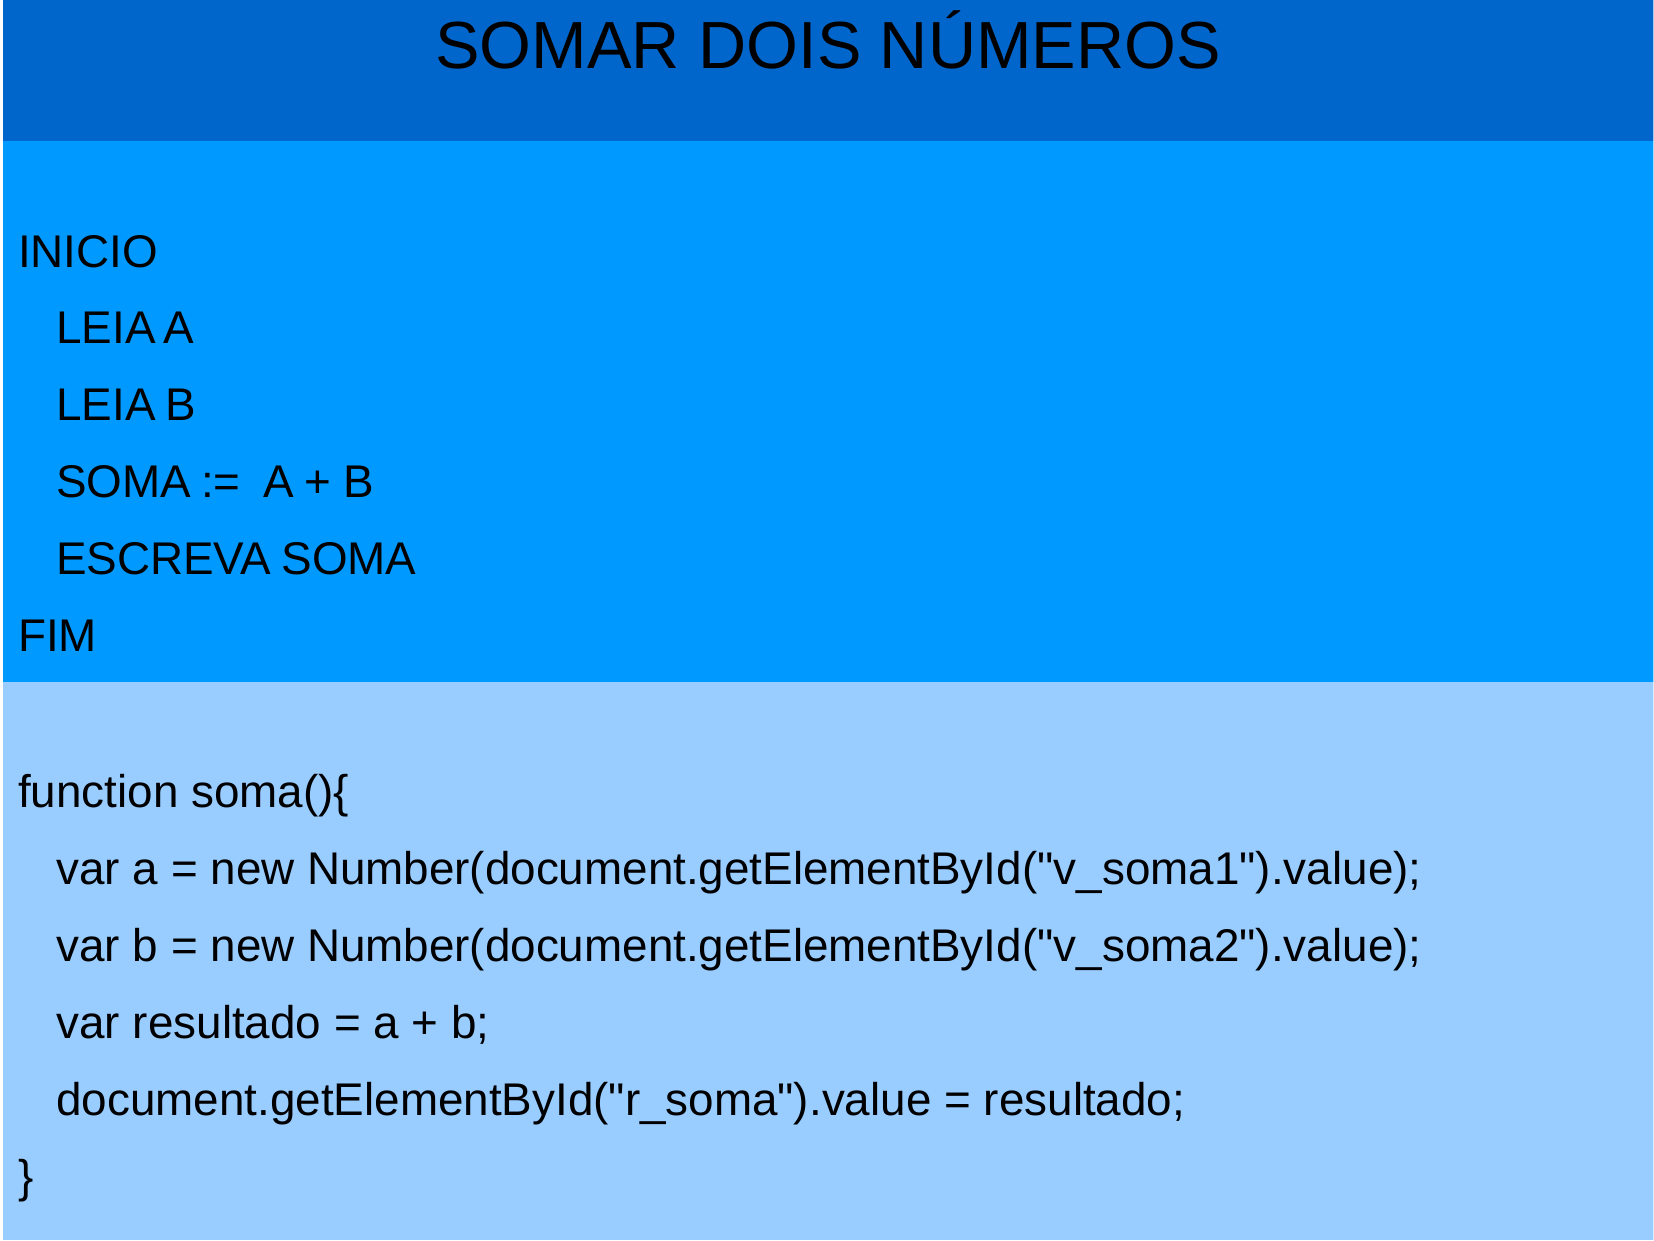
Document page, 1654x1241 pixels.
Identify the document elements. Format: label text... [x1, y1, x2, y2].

table_header SOMAR DOIS NÚMEROS [3, 0, 1654, 141]
table_cell INICIO LEIA A LEIA B SOMA := A + B ESCREVA SOMA FIM [3, 141, 1654, 682]
table_cell function soma(){ var a = new Number(document.getElementById("v_soma1").value); var b = new Number(document.getElementById("v_soma2").value); var resultado = a + b; document.getElementById("r_soma").value = resultado; } [3, 682, 1654, 1240]
